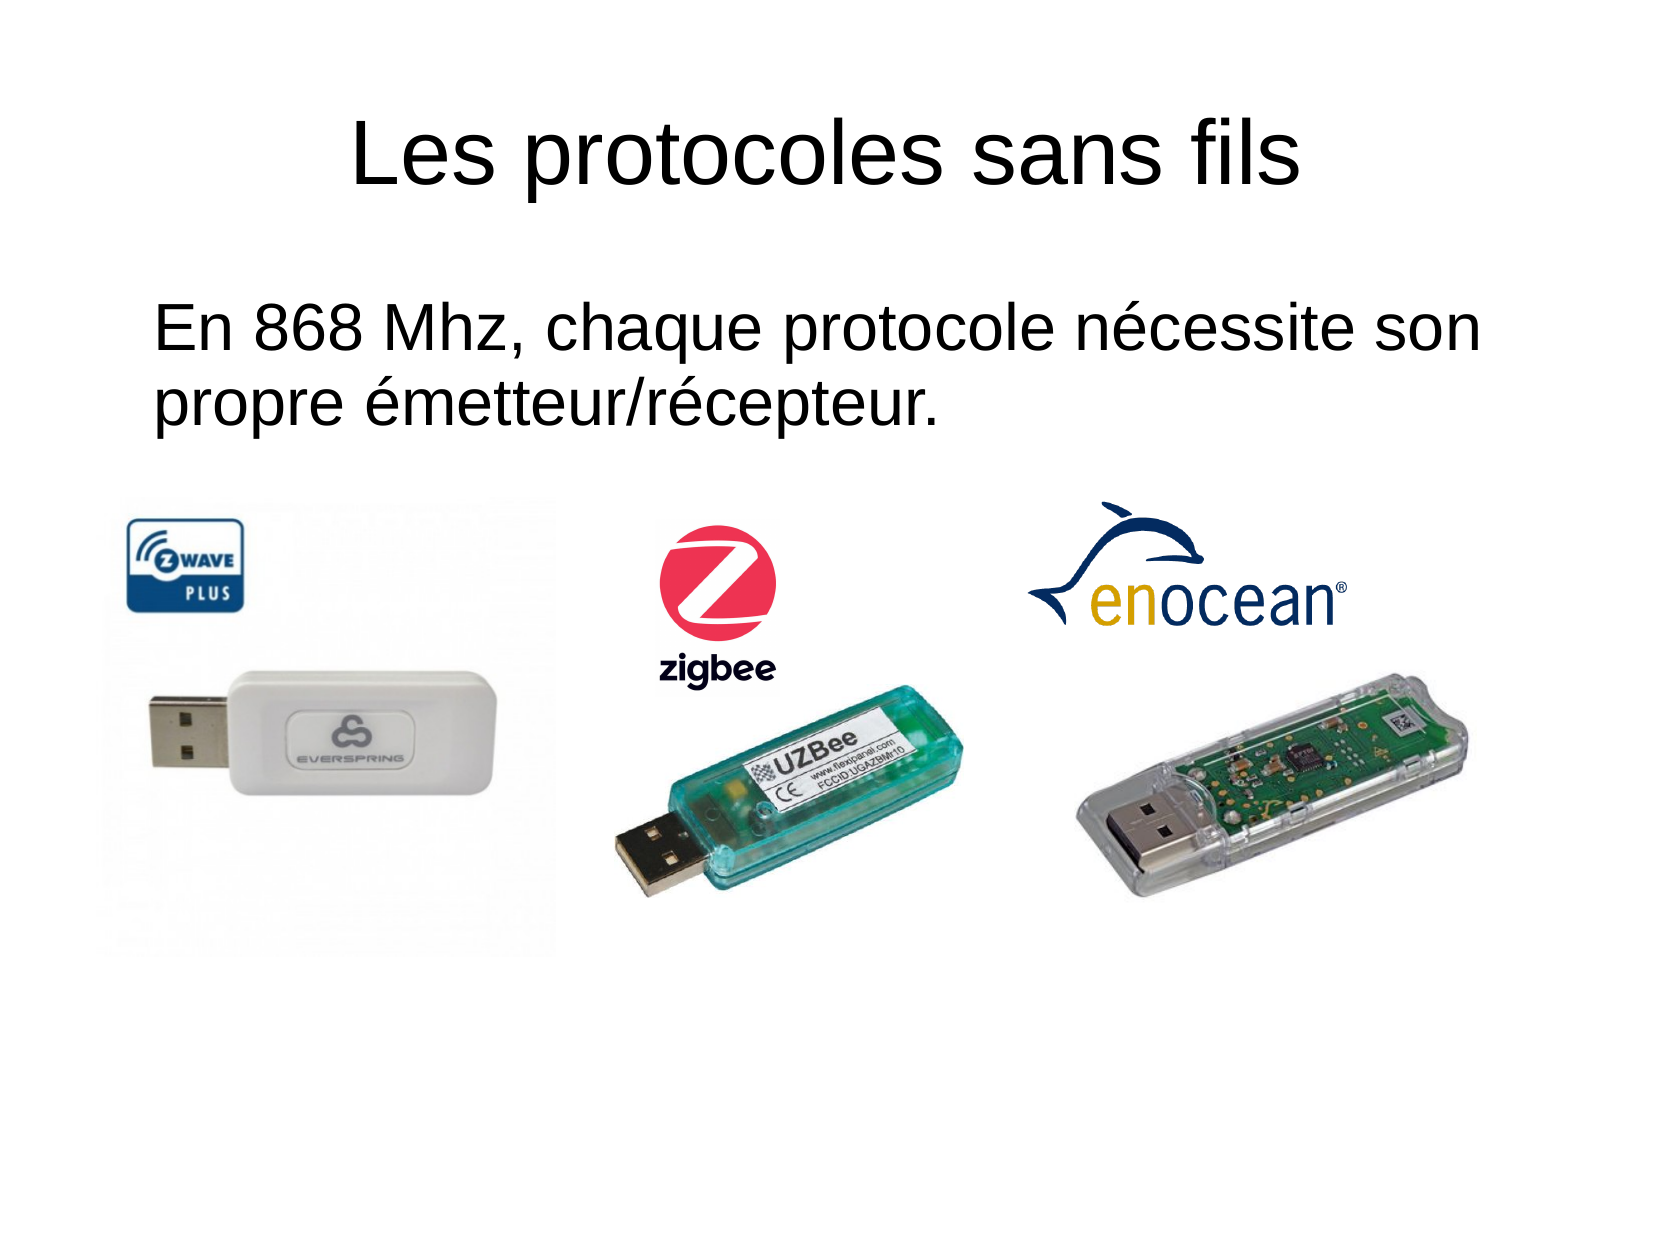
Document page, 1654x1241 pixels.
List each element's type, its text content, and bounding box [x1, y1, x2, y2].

picture [614, 519, 964, 898]
picture [96, 497, 556, 957]
picture [1074, 660, 1477, 910]
title Les protocoles sans fils [82, 49, 1571, 257]
picture [1027, 501, 1347, 626]
list En 868 Mhz, chaque protocole nécessite son propre émetteur/récepteur. [82, 290, 1571, 1158]
